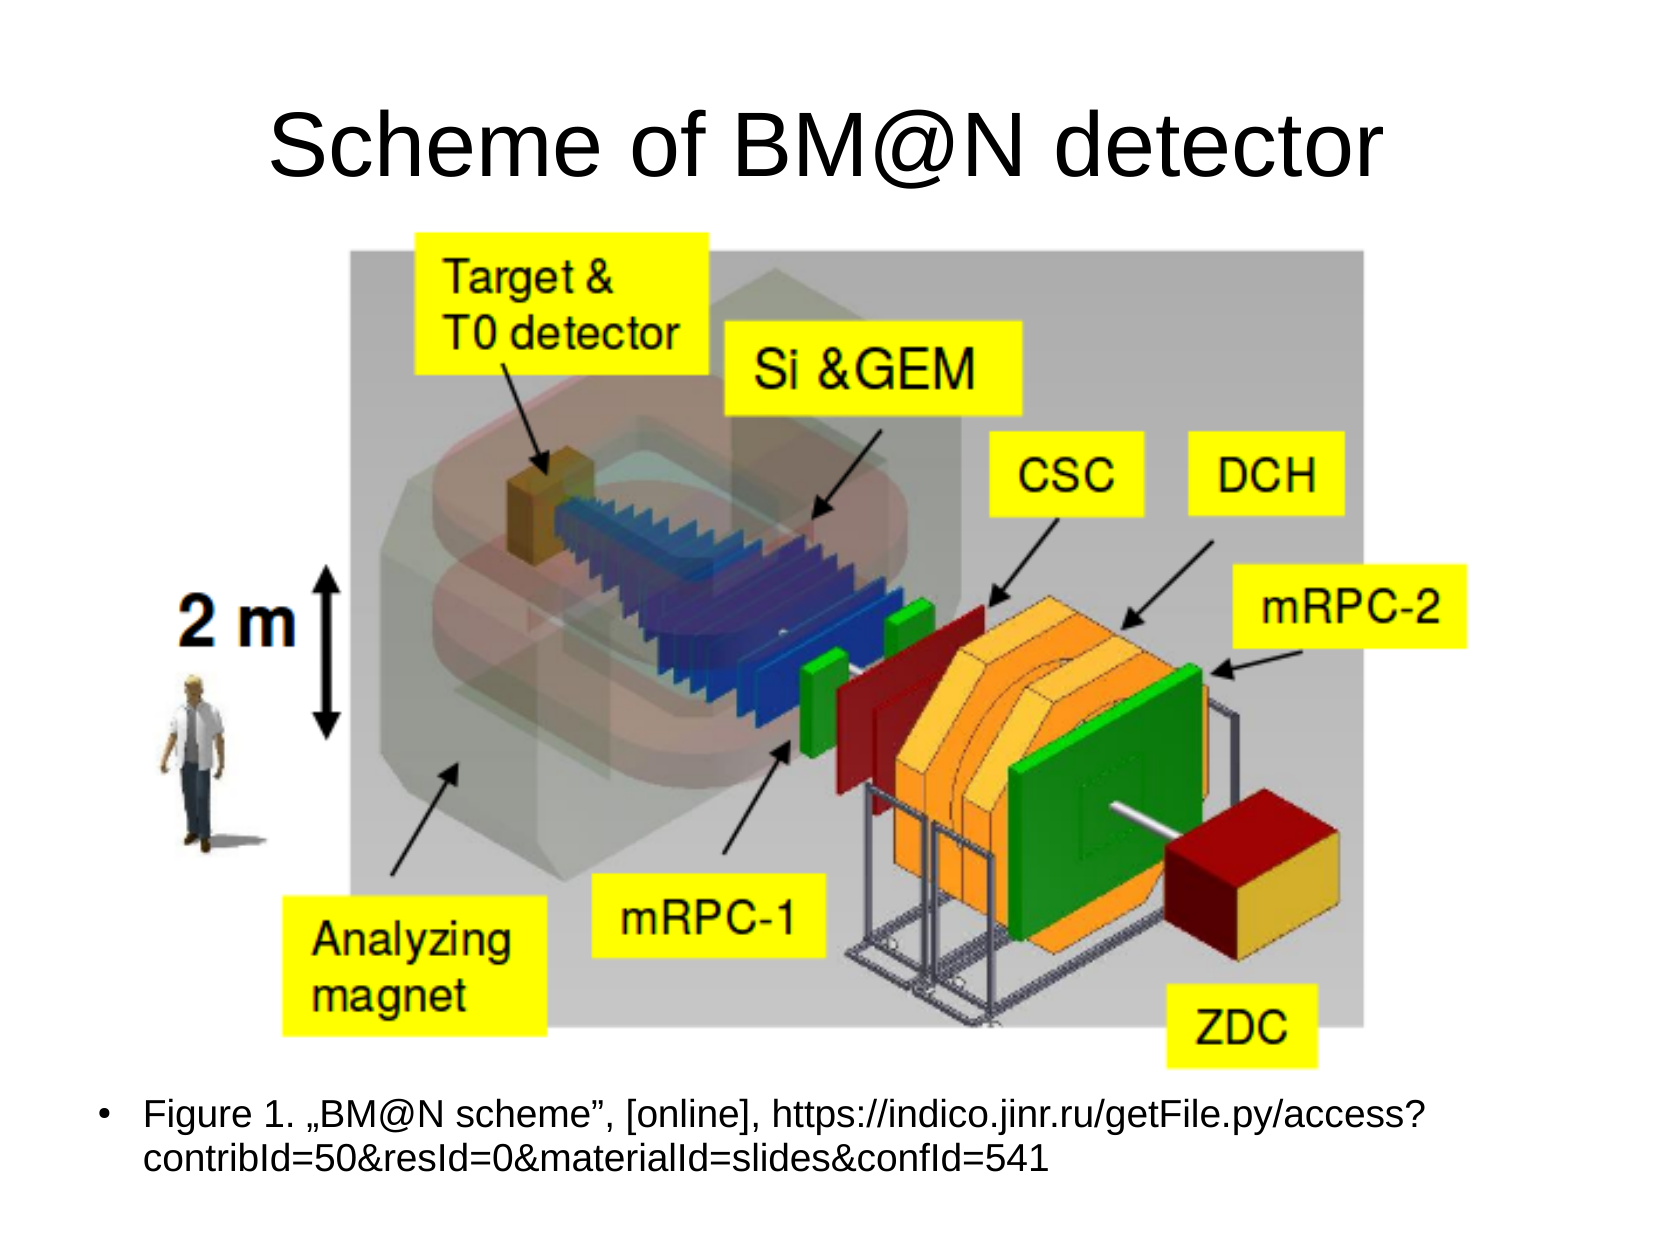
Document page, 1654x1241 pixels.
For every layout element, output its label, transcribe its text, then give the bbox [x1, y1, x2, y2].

list Figure 1. „BM@N scheme”, [online], https://indico.jinr.ru/getFile.py/access?contribId=50&resId=0&materialId=slides&confId=541 [82, 1092, 1571, 1182]
title Scheme of BM@N detector [82, 40, 1571, 249]
picture [129, 219, 1479, 1087]
